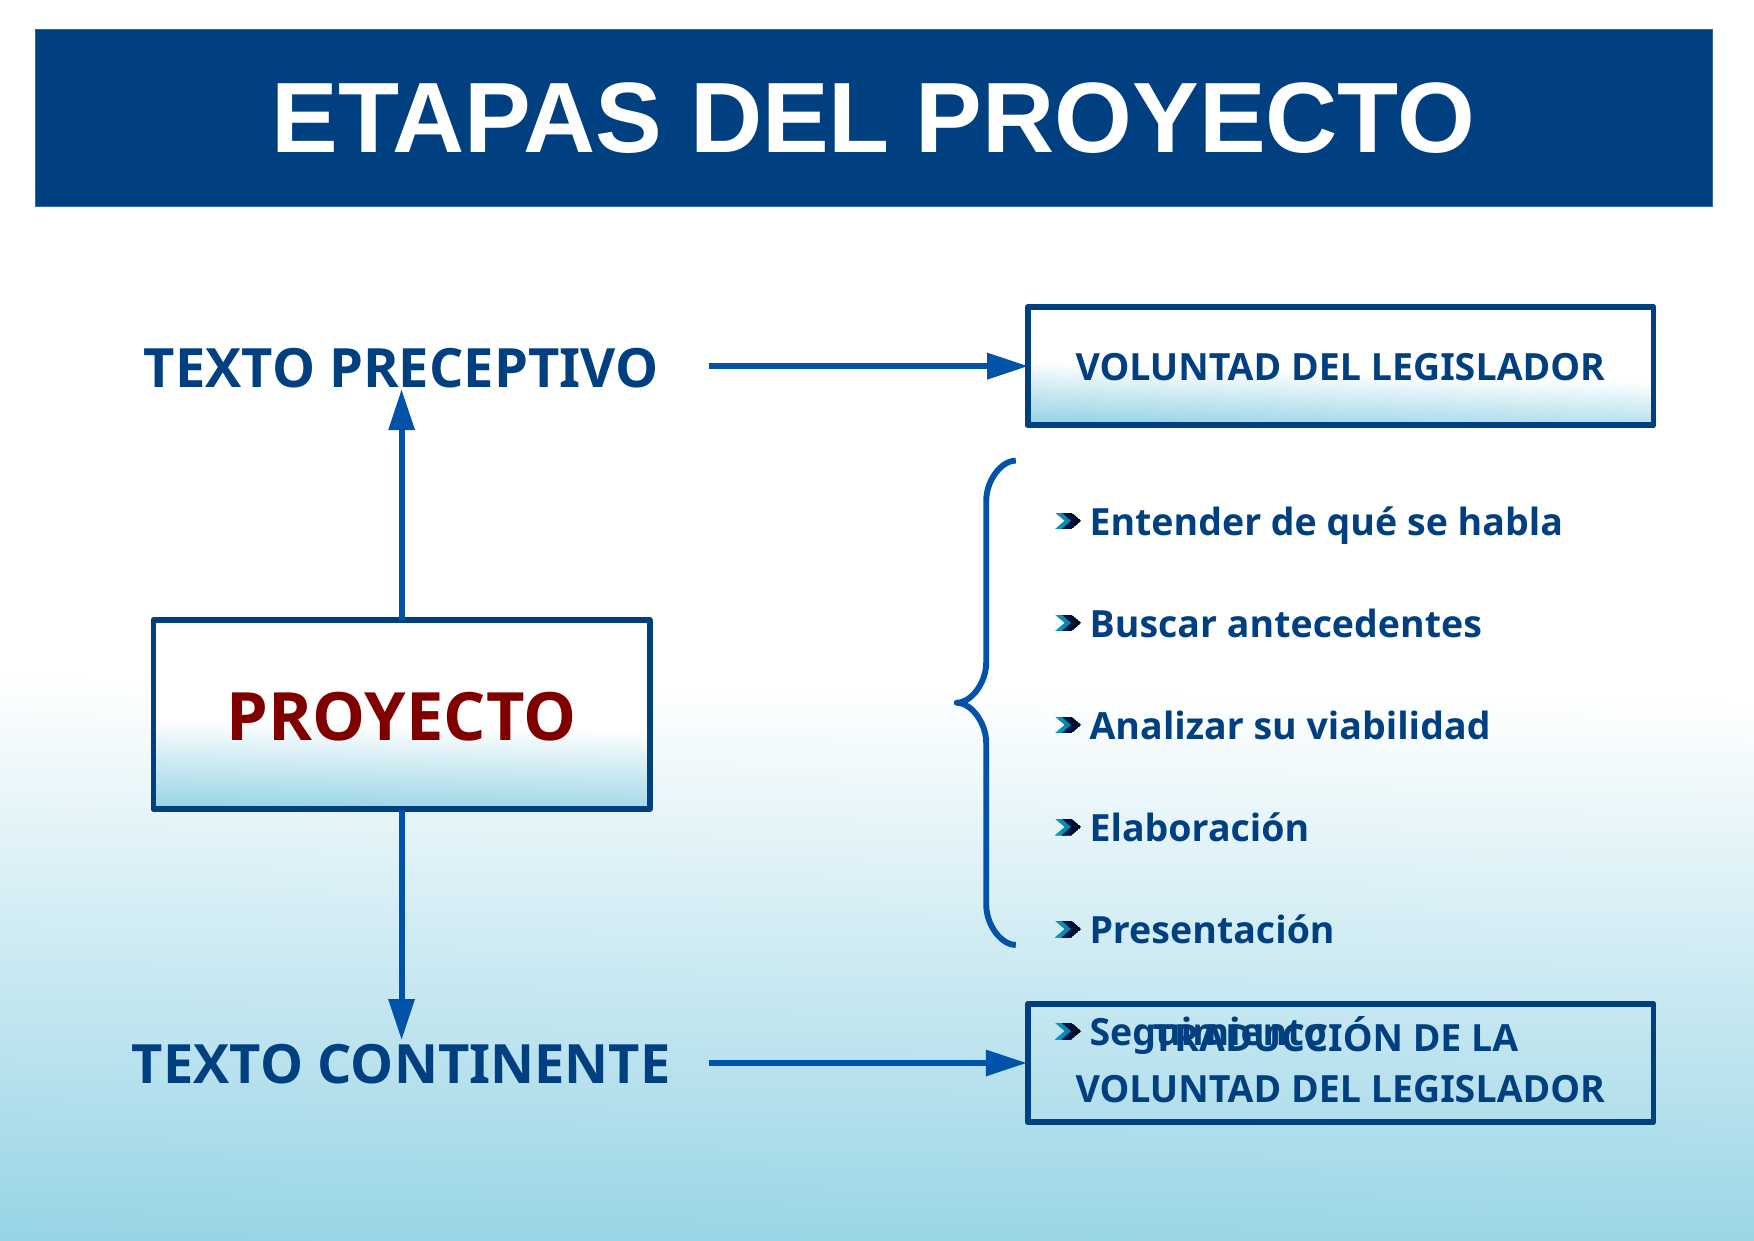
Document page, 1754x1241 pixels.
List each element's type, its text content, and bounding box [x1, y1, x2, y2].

text_box TEXTO PRECEPTIVO [88, 271, 715, 461]
text_box ETAPAS DEL PROYECTO [35, 29, 1713, 207]
text_box TEXTO CONTINENTE [88, 968, 715, 1158]
text_box PROYECTO [153, 620, 650, 810]
text_box VOLUNTAD DEL LEGISLADOR [1027, 307, 1654, 426]
text_box Entender de qué se habla Buscar antecedentes Analizar su viabilidad Elaboración Presentación Seguimiento [1039, 437, 1654, 995]
text_box TRADUCCIÓN DE LA VOLUNTAD DEL LEGISLADOR [1027, 1003, 1654, 1123]
